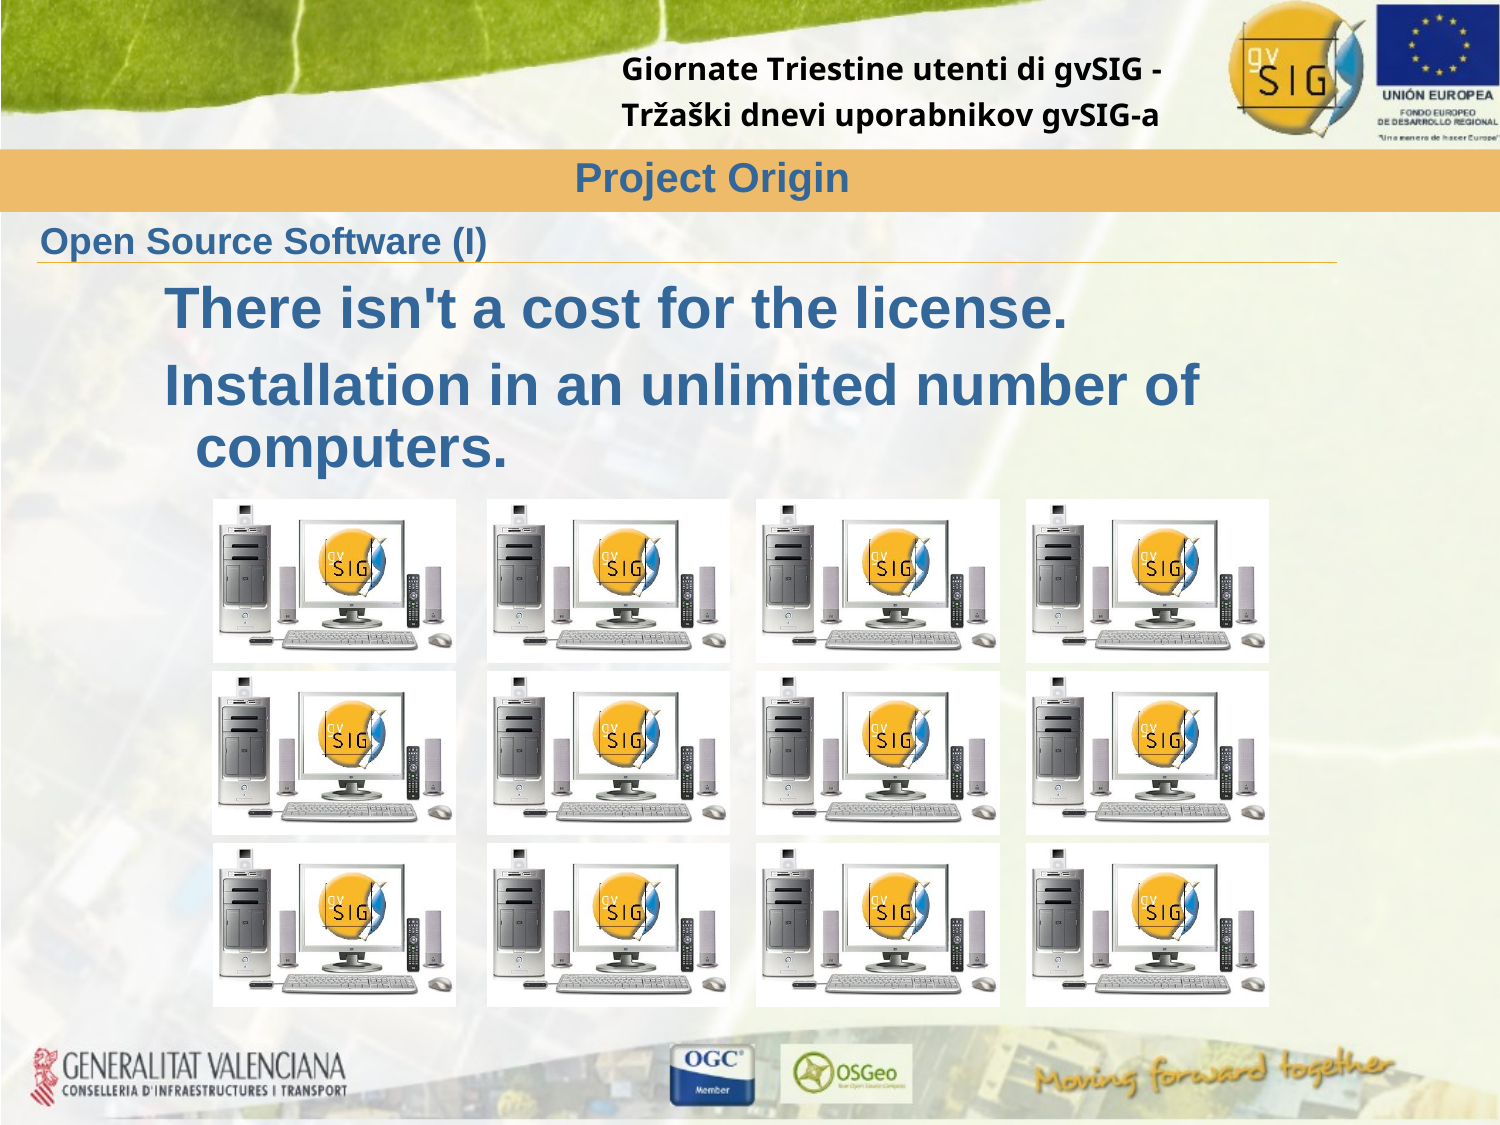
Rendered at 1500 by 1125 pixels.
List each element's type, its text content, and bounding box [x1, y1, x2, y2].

list There isn't a cost for the license. Installation in an unlimited number of computers. [53, 278, 1425, 1038]
text_box Project Origin [0, 149, 1426, 219]
picture [1, 0, 1500, 149]
text_box Open Source Software (I) [25, 219, 946, 274]
picture [1, 212, 1500, 1125]
